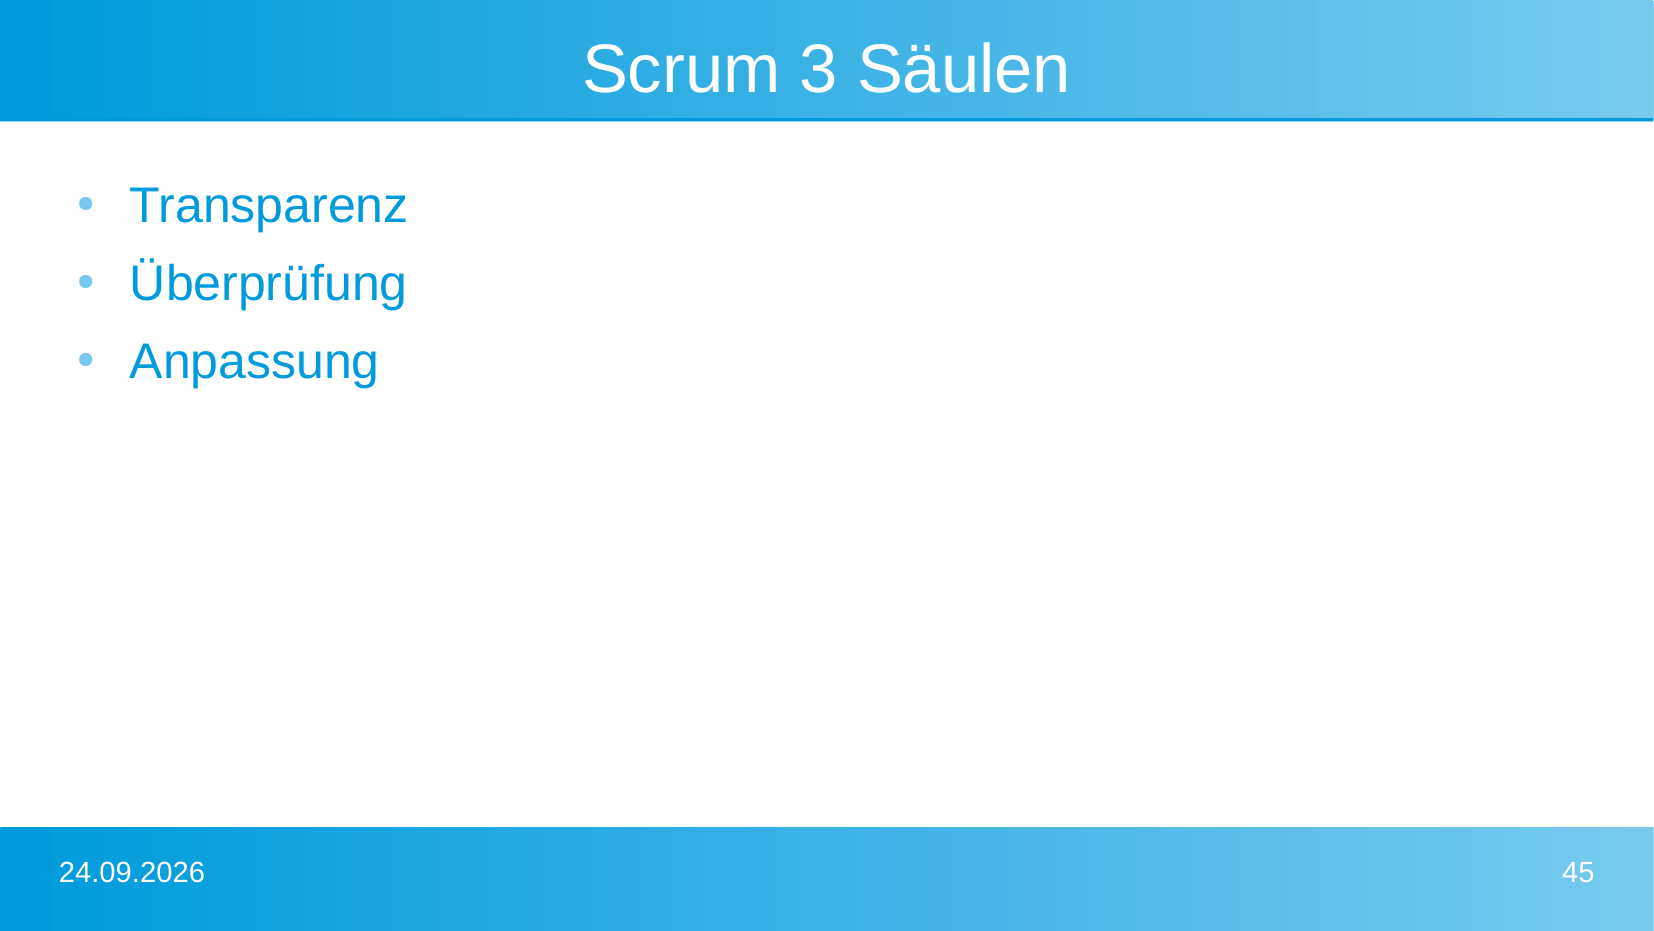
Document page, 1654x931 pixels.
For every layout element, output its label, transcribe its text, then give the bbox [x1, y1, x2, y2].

list Transparenz Überprüfung Anpassung [59, 177, 1595, 768]
title Scrum 3 Säulen [59, 29, 1595, 108]
